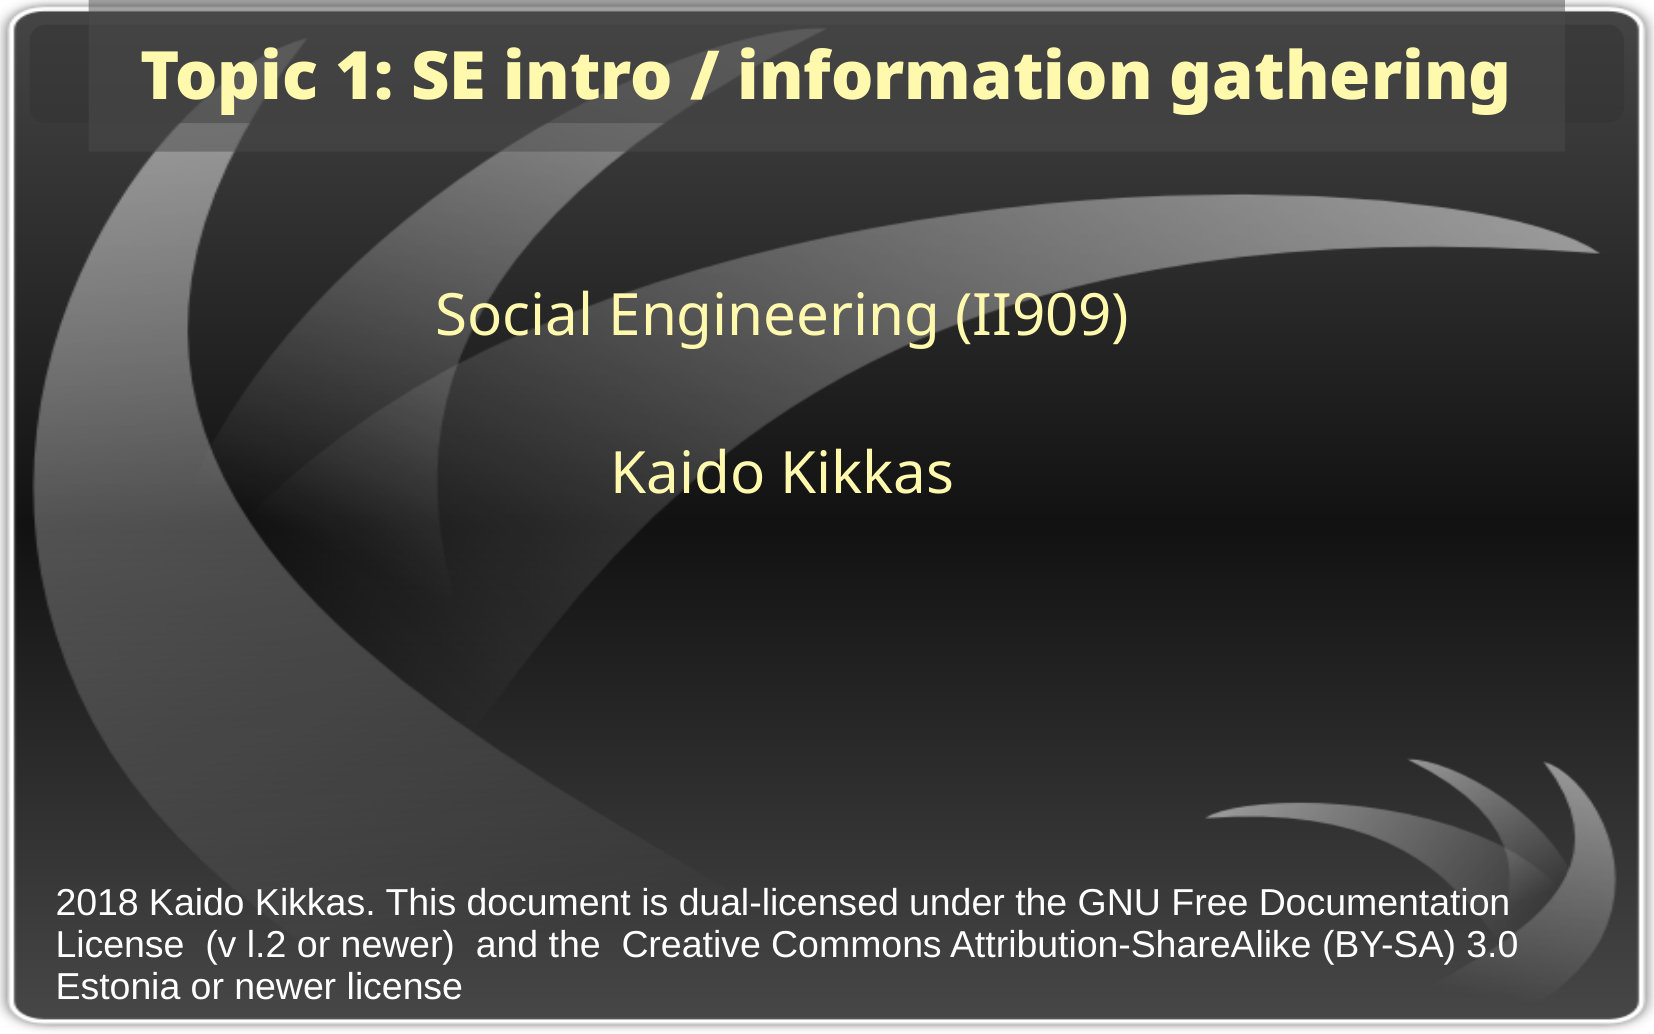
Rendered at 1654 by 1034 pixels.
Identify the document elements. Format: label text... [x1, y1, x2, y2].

title Topic 1: SE intro / information gathering [88, 0, 1565, 152]
text_box 2018 Kaido Kikkas. This document is dual-licensed under the GNU Free Documentation License (v l.2 or newer) and the Creative Commons Attribution-ShareAlike (BY-SA) 3.0 Estonia or newer license [40, 874, 1654, 1015]
text_box Social Engineering (II909) Kaido Kikkas [177, 265, 1388, 798]
picture [0, 0, 1654, 1034]
subtitle [82, 172, 1571, 772]
